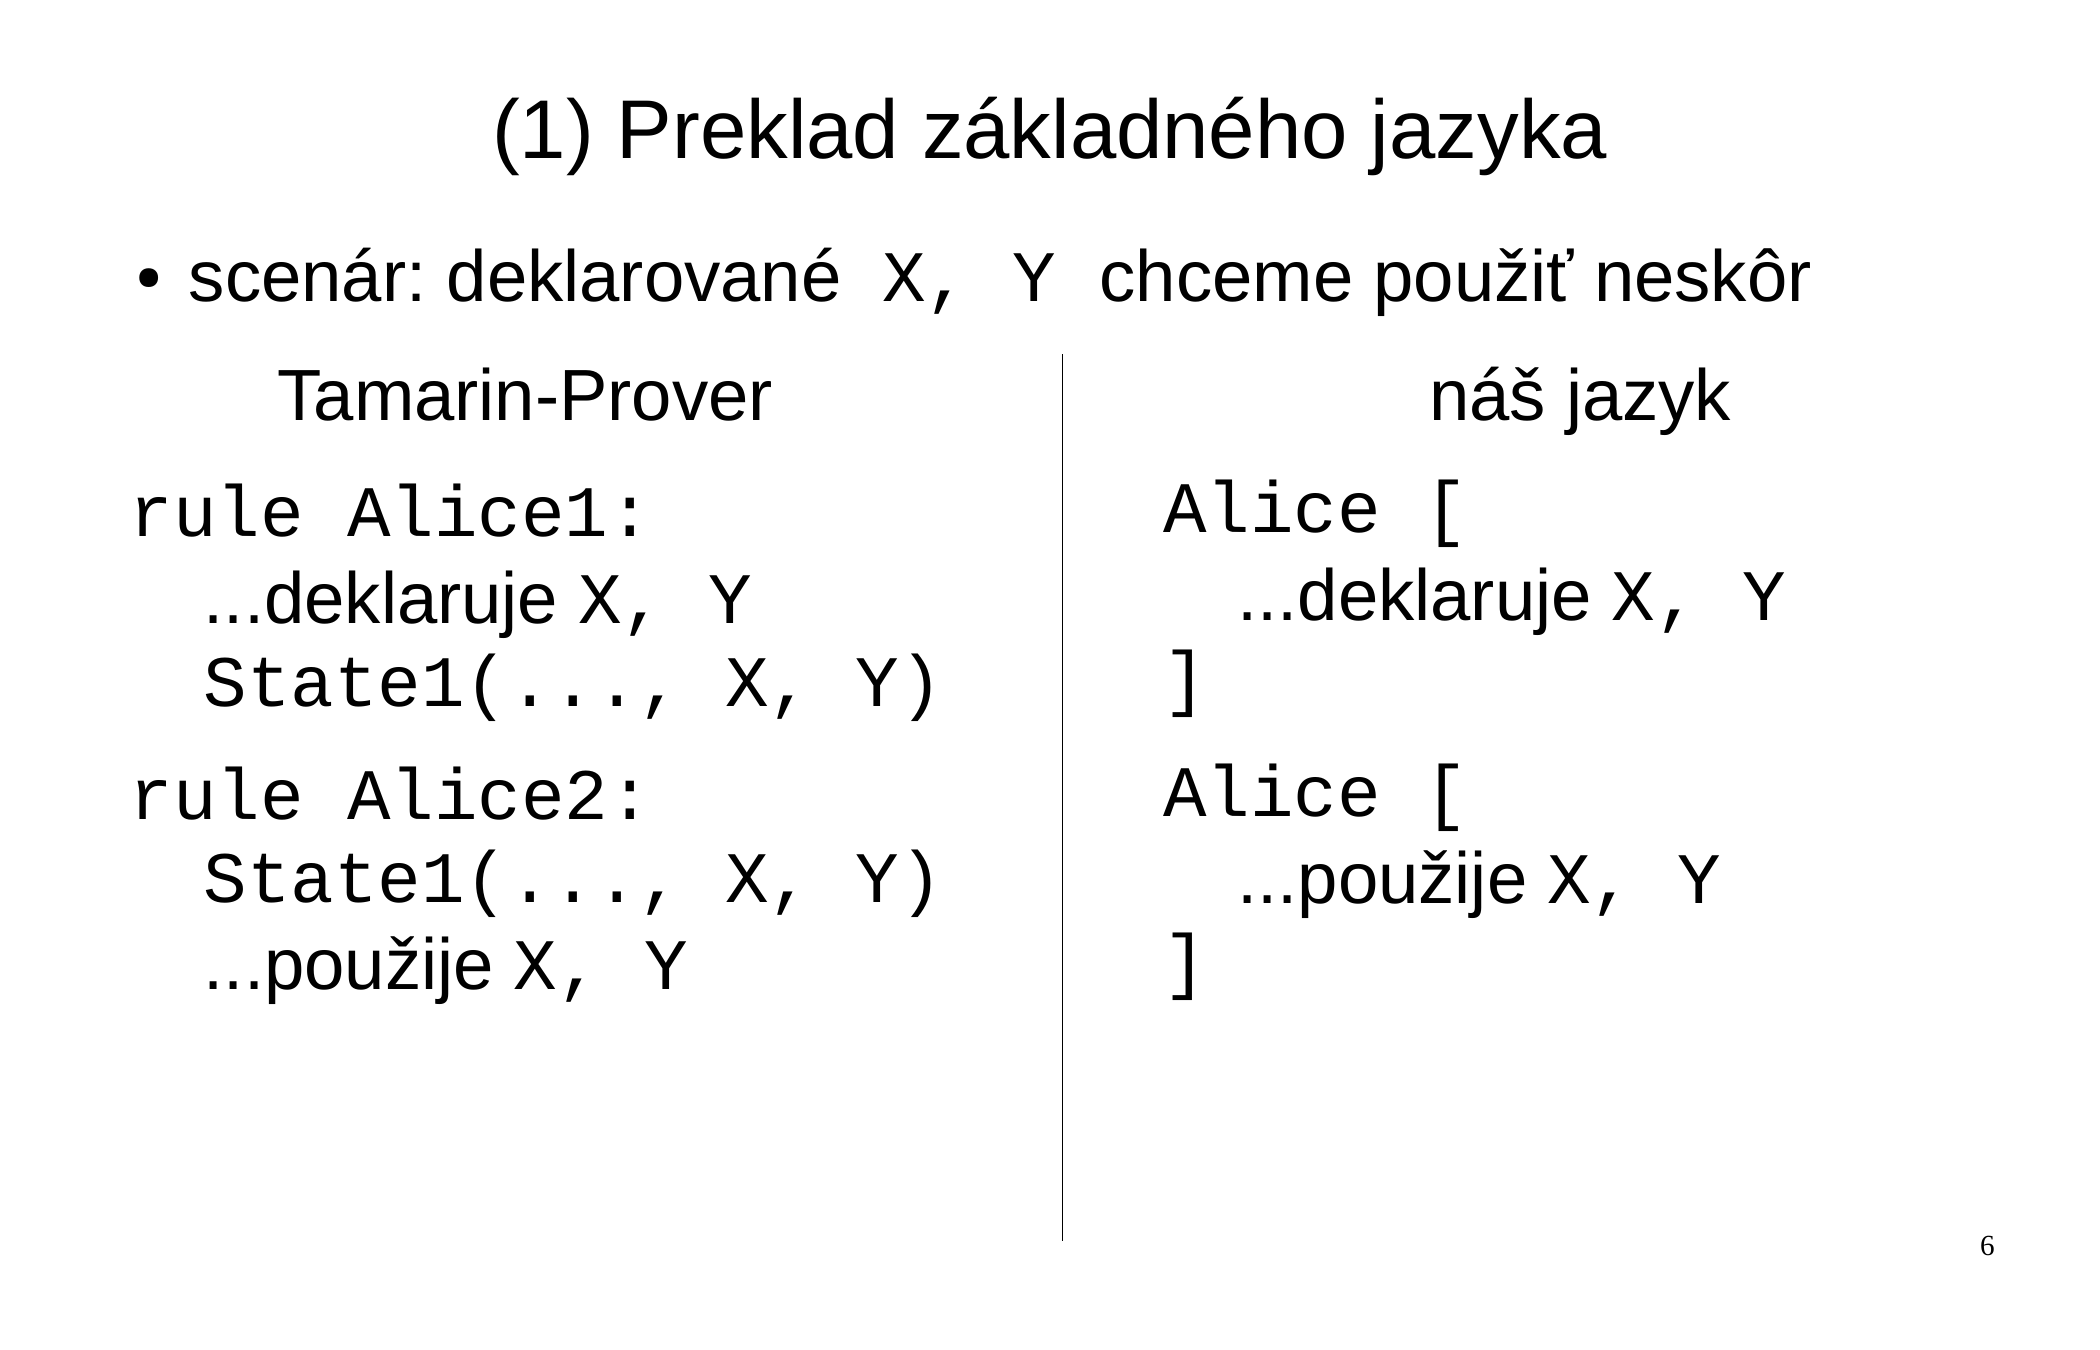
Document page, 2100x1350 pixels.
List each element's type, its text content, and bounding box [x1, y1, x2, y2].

list scenár: deklarované X, Y chceme použiť neskôr [118, 236, 2008, 480]
list rule Alice1: ...deklaruje X, Y State1(..., X, Y) rule Alice2: State1(..., X, Y) ...použije X, Y [59, 476, 1034, 1211]
title (1) Preklad základného jazyka [105, 53, 1996, 207]
list Alice [ ...deklaruje X, Y ] Alice [ ...použije X, Y ] [1092, 472, 2067, 1207]
list náš jazyk [1358, 354, 1949, 472]
